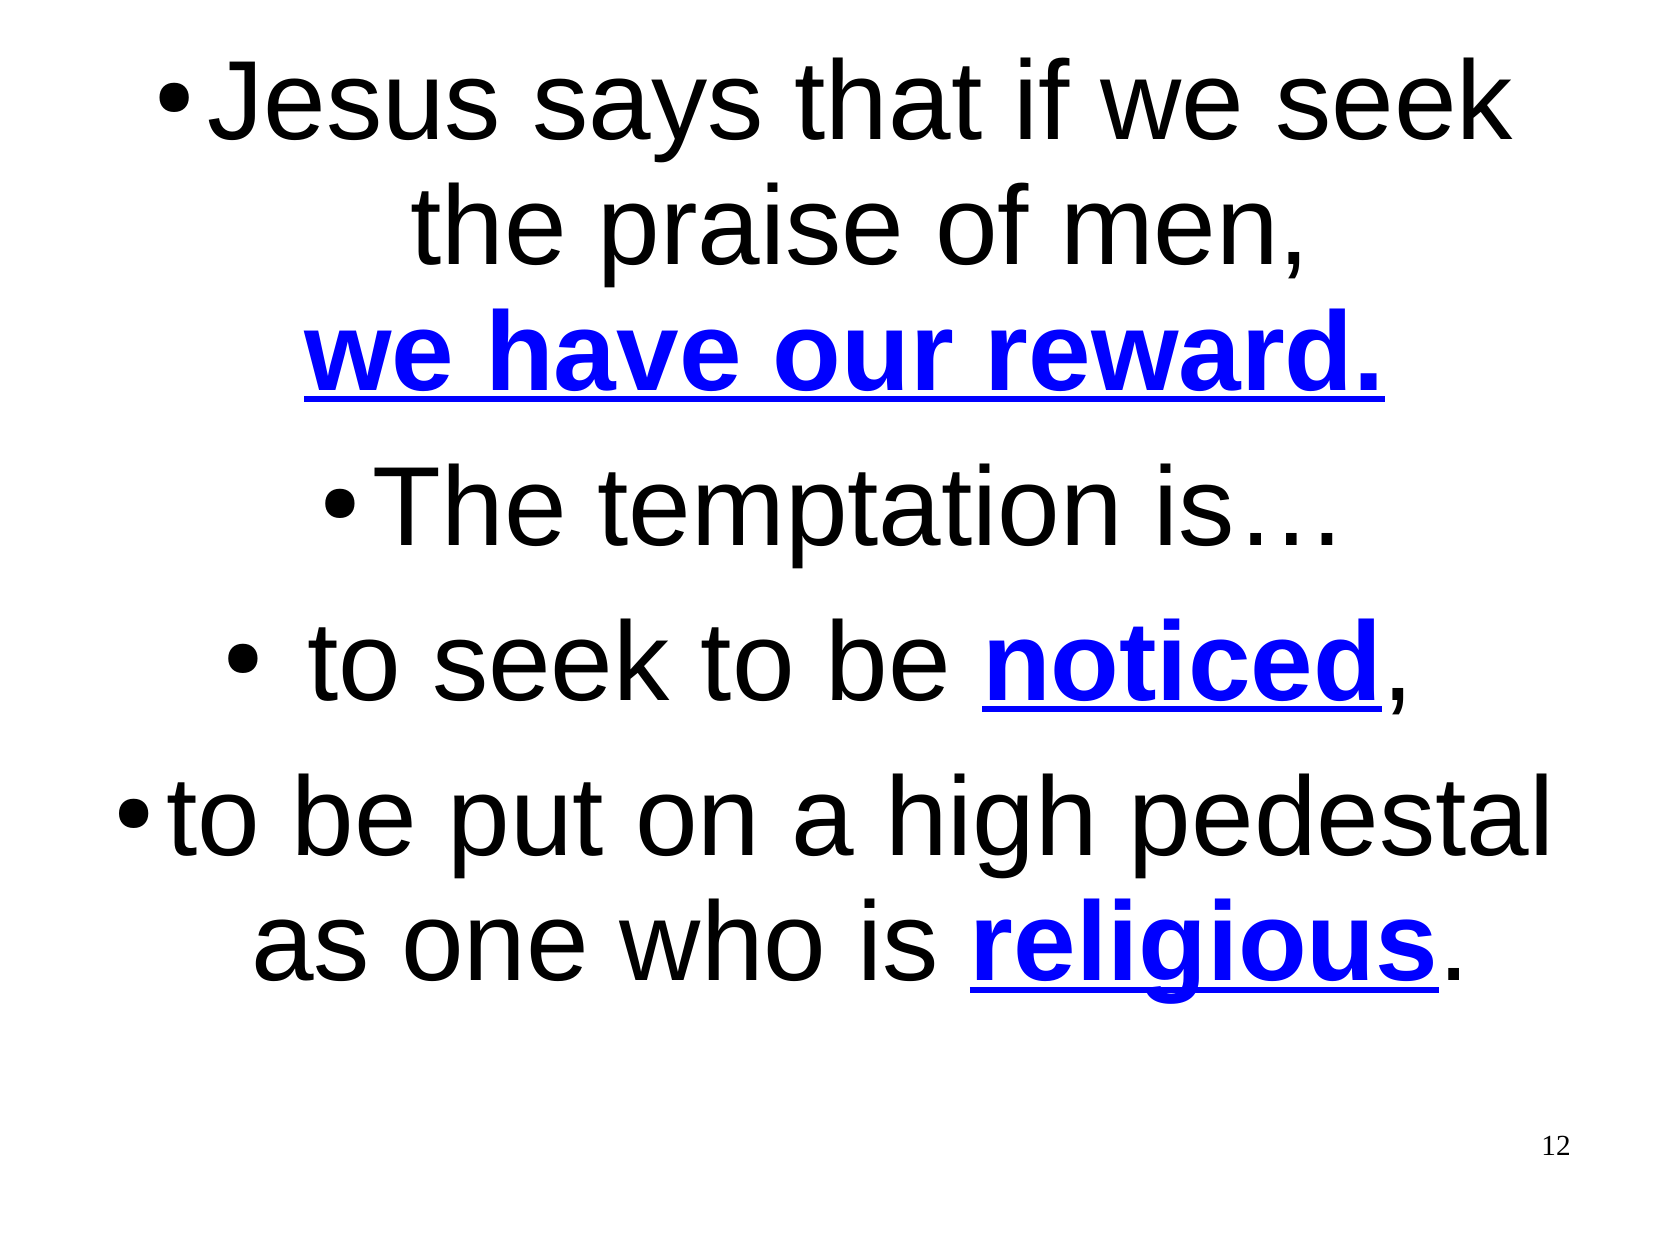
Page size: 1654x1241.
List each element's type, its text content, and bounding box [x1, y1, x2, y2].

list Jesus says that if we seek the praise of men, we have our reward. The temptation is… to seek to be noticed, to be put on a high pedestal as one who is religious. [37, 37, 1613, 1238]
